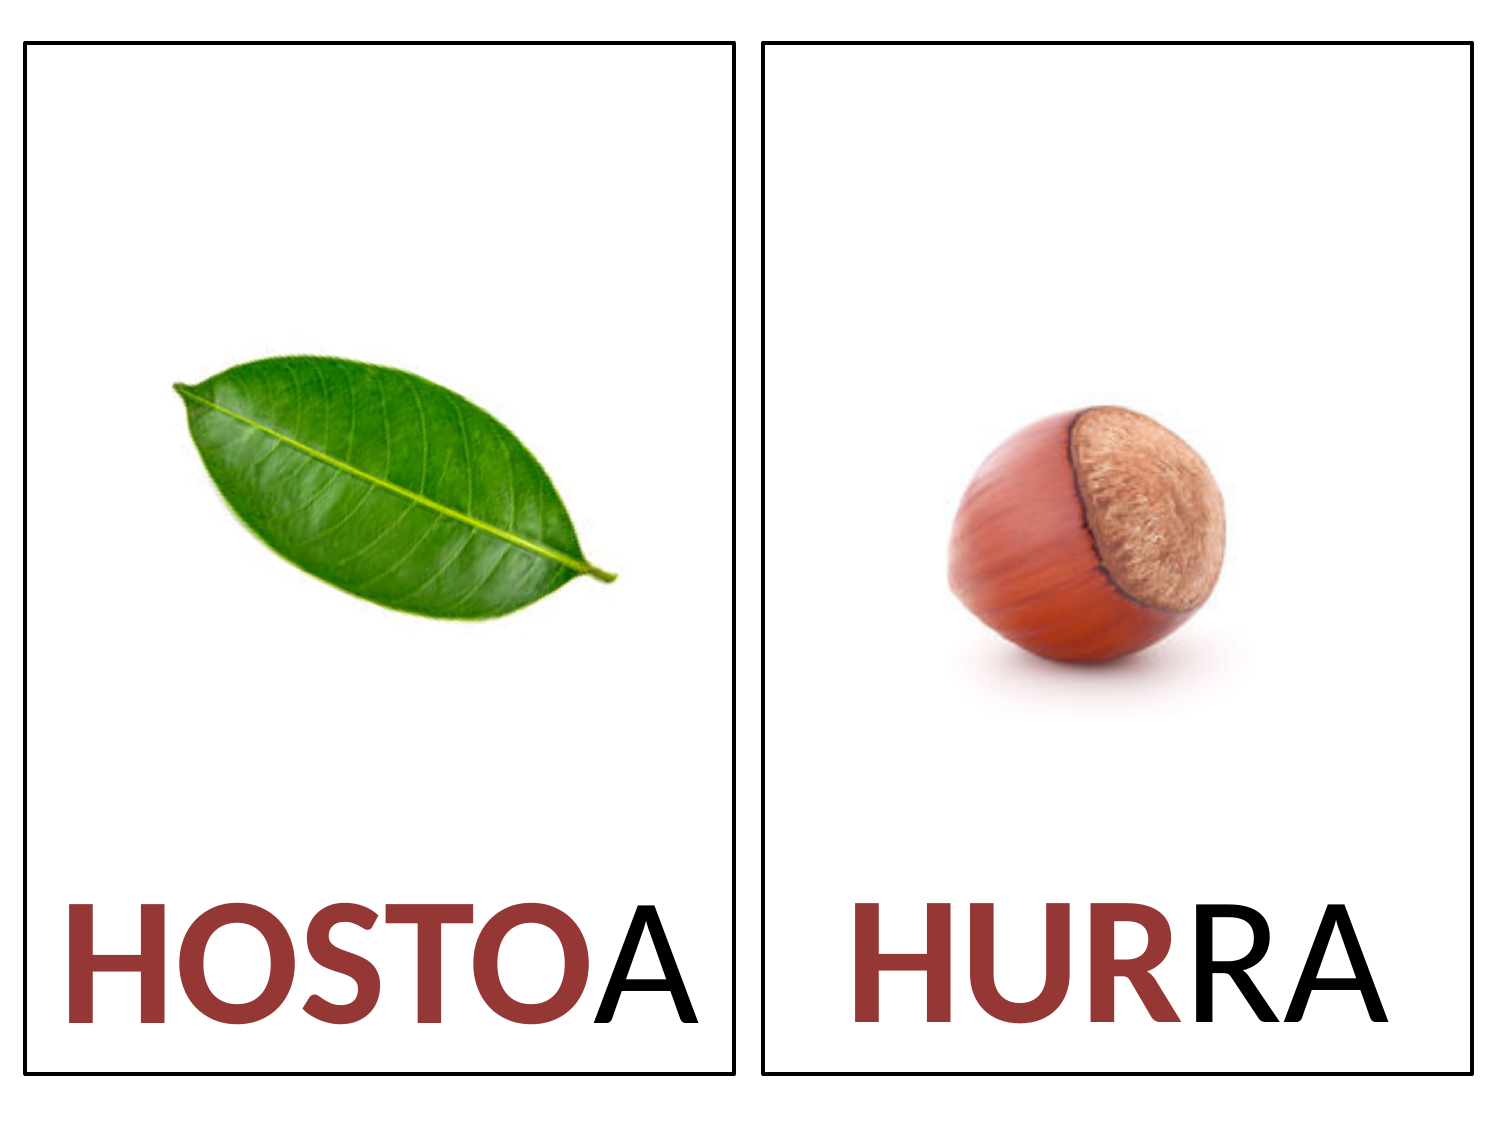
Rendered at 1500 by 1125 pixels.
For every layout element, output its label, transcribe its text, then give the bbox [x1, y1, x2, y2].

picture [75, 219, 711, 746]
picture [891, 338, 1302, 718]
text_box HURRA [830, 832, 1405, 1067]
text_box HOSTOA [45, 832, 715, 1068]
